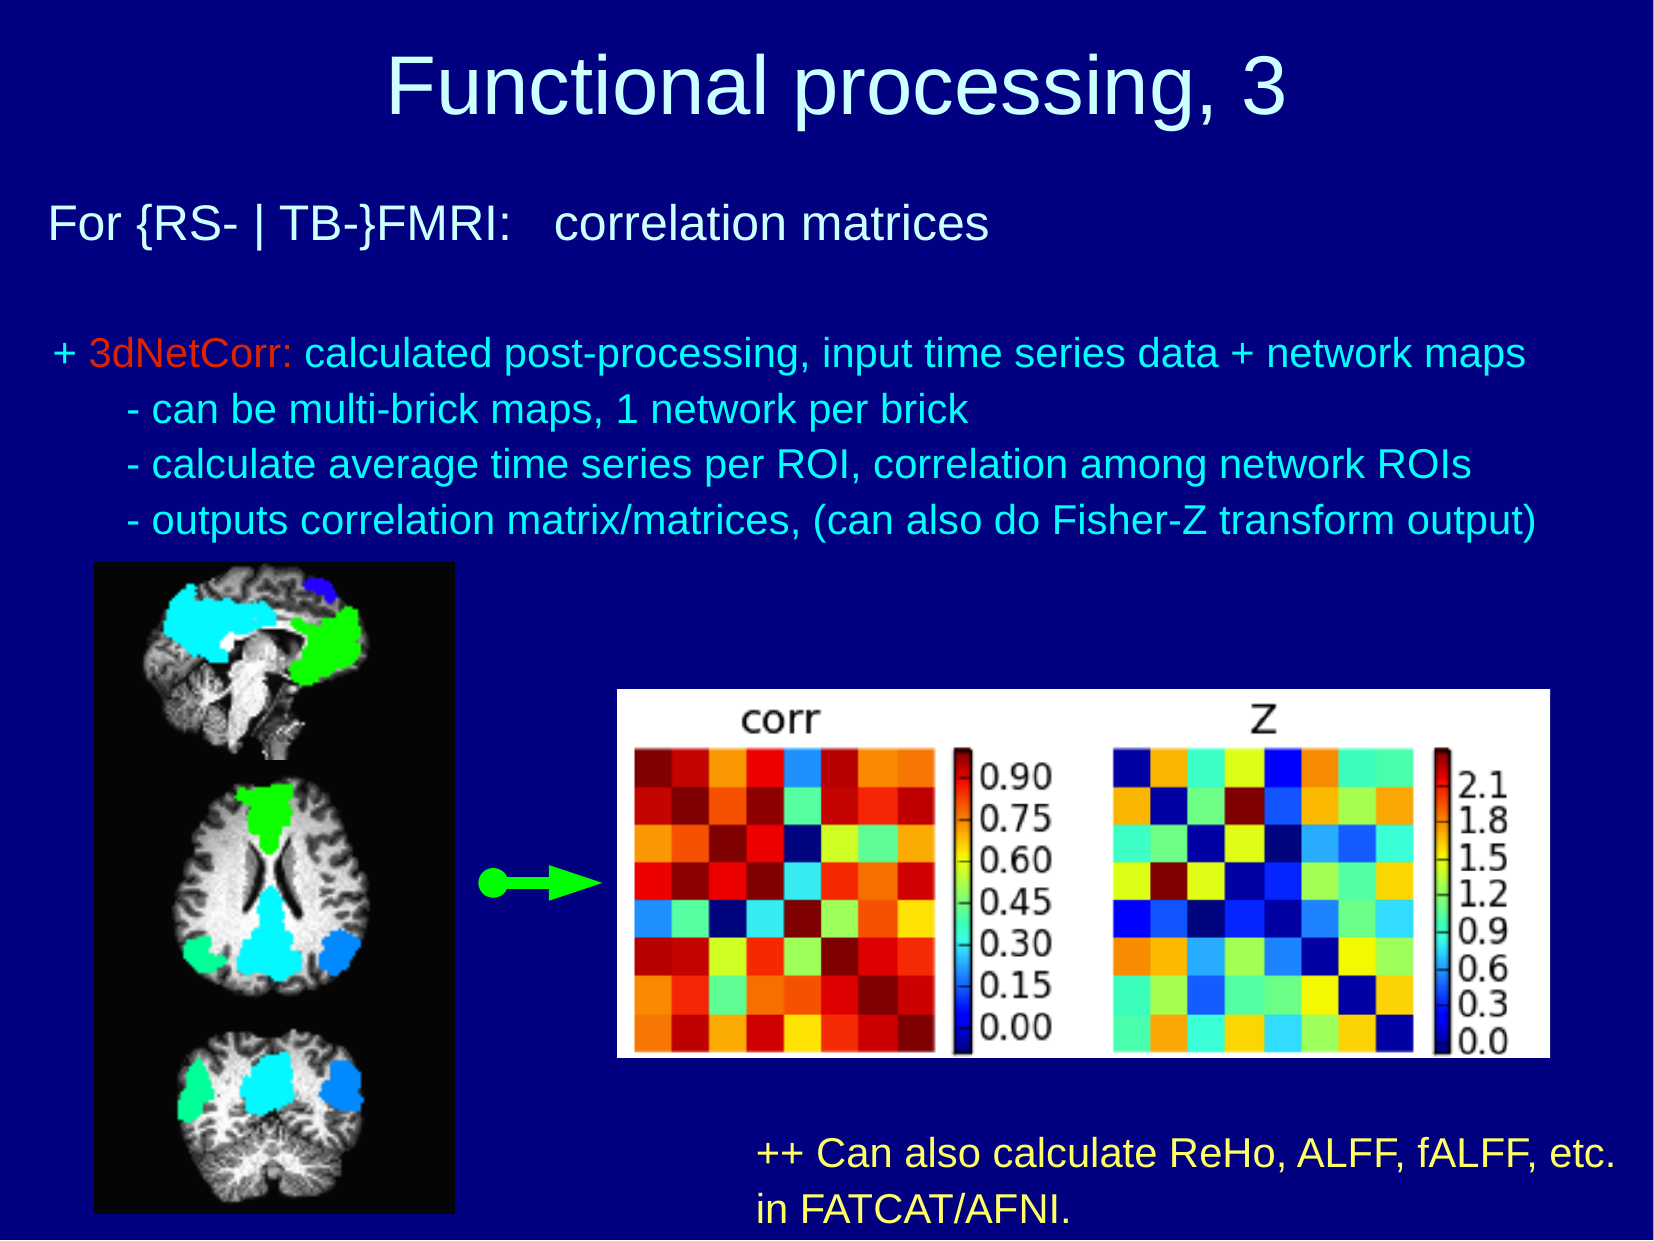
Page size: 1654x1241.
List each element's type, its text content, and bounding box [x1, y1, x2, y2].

picture [94, 562, 455, 1214]
text_box For {RS- | TB-}FMRI: correlation matrices [32, 188, 1601, 259]
text_box + 3dNetCorr: calculated post-processing, input time series data + network maps - can be multi-brick maps, 1 network per brick - calculate average time series per ROI, correlation among network ROIs - outputs correlation matrix/matrices, (can also do Fisher-Z transform output) [37, 312, 1604, 542]
picture [617, 689, 1551, 1058]
title Functional processing, 3 [93, 17, 1582, 154]
text_box ++ Can also calculate ReHo, ALFF, fALFF, etc. in FATCAT/AFNI. [741, 1113, 1645, 1231]
